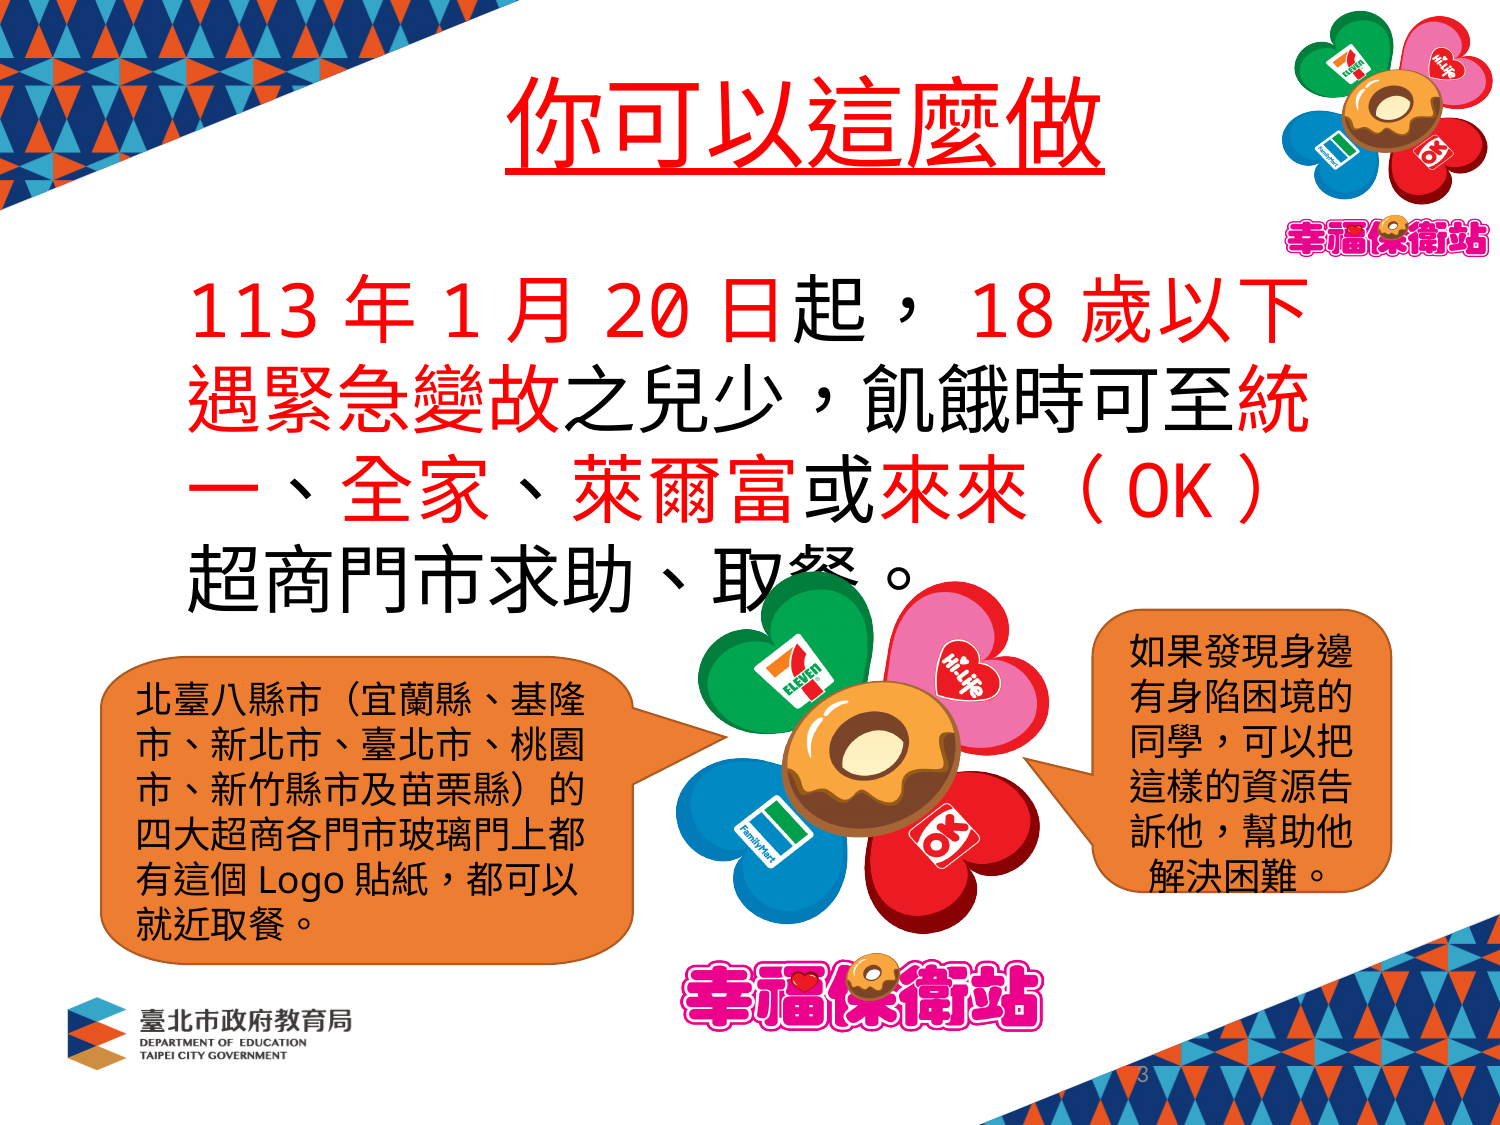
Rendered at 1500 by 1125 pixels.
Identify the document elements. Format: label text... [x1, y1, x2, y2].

picture [655, 559, 1069, 1071]
text_box 113年1月20日起，18歲以下遇緊急變故之兒少，飢餓時可至統一、全家、萊爾富或來來（OK）超商門市求助、取餐。 [171, 254, 1341, 634]
title 你可以這麼做 [490, 19, 1131, 237]
text_box 如果發現身邊有身陷困境的同學，可以把這樣的資源告訴他，幫助他解決困難。 [1024, 609, 1392, 892]
text_box 北臺八縣市（宜蘭縣、基隆市、新北市、臺北市、桃園 市、新竹縣市及苗栗縣）的四大超商各門市玻璃門上都有這個Logo貼紙，都可以就近取餐。 [101, 656, 726, 965]
text_box [1121, 1042, 1459, 1103]
